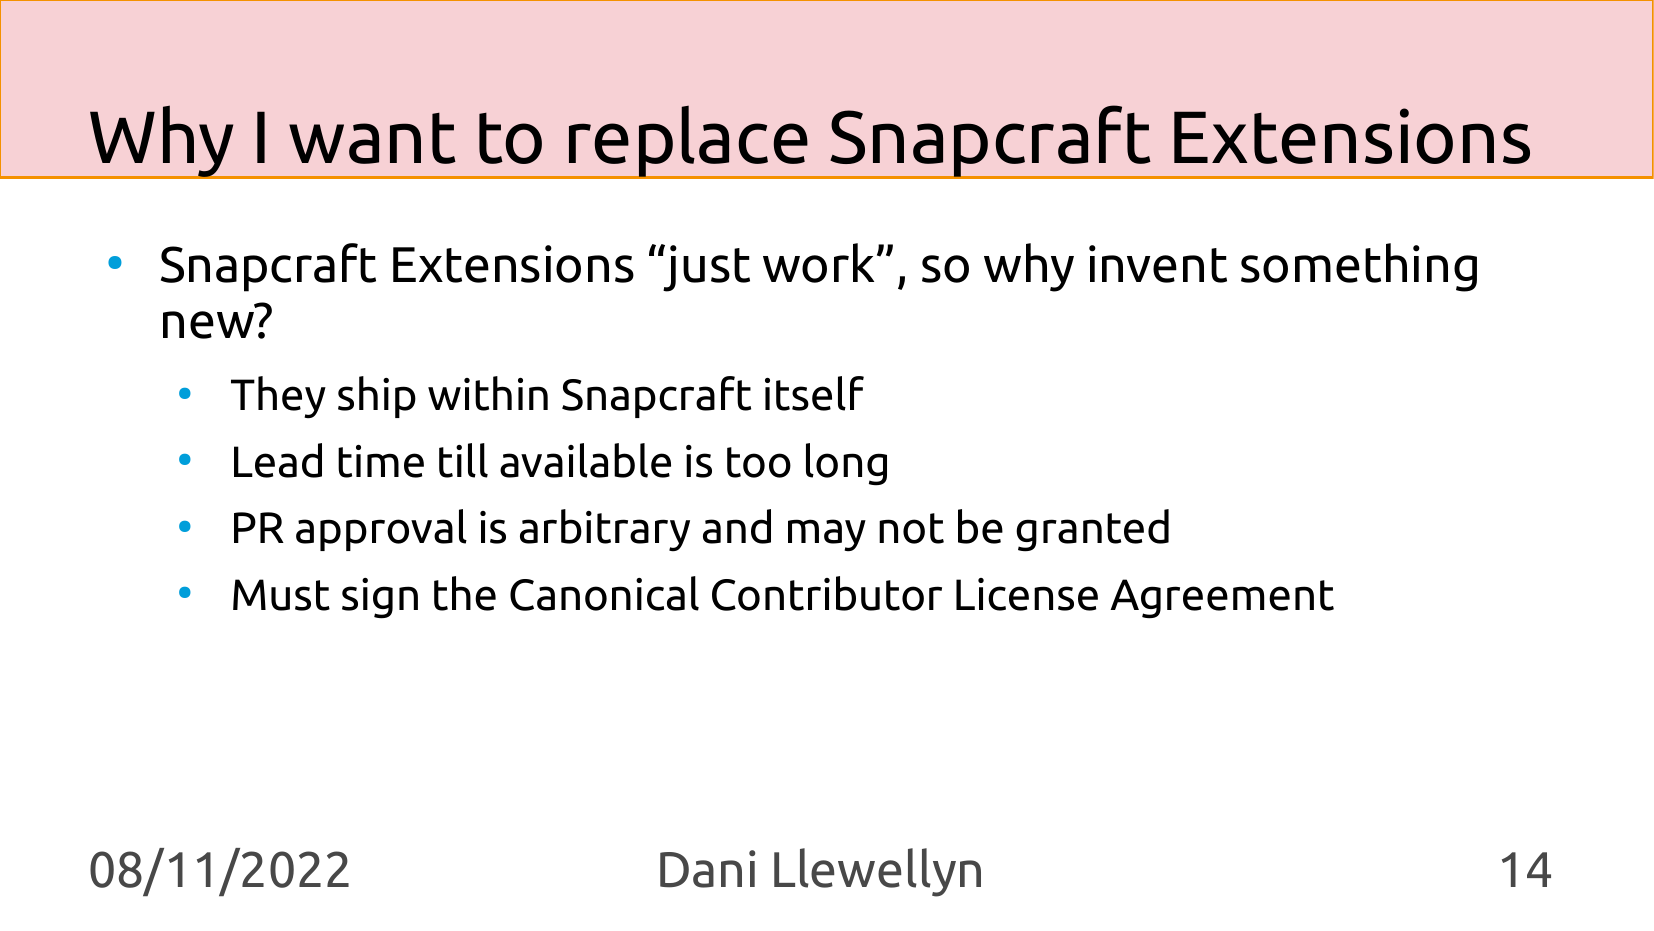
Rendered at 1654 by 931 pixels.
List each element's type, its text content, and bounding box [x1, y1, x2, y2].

list Snapcraft Extensions “just work”, so why invent something new? They ship within Snapcraft itself Lead time till available is too long PR approval is arbitrary and may not be granted Must sign the Canonical Contributor License Agreement [88, 236, 1565, 813]
title Why I want to replace Snapcraft Extensions [88, 14, 1565, 178]
